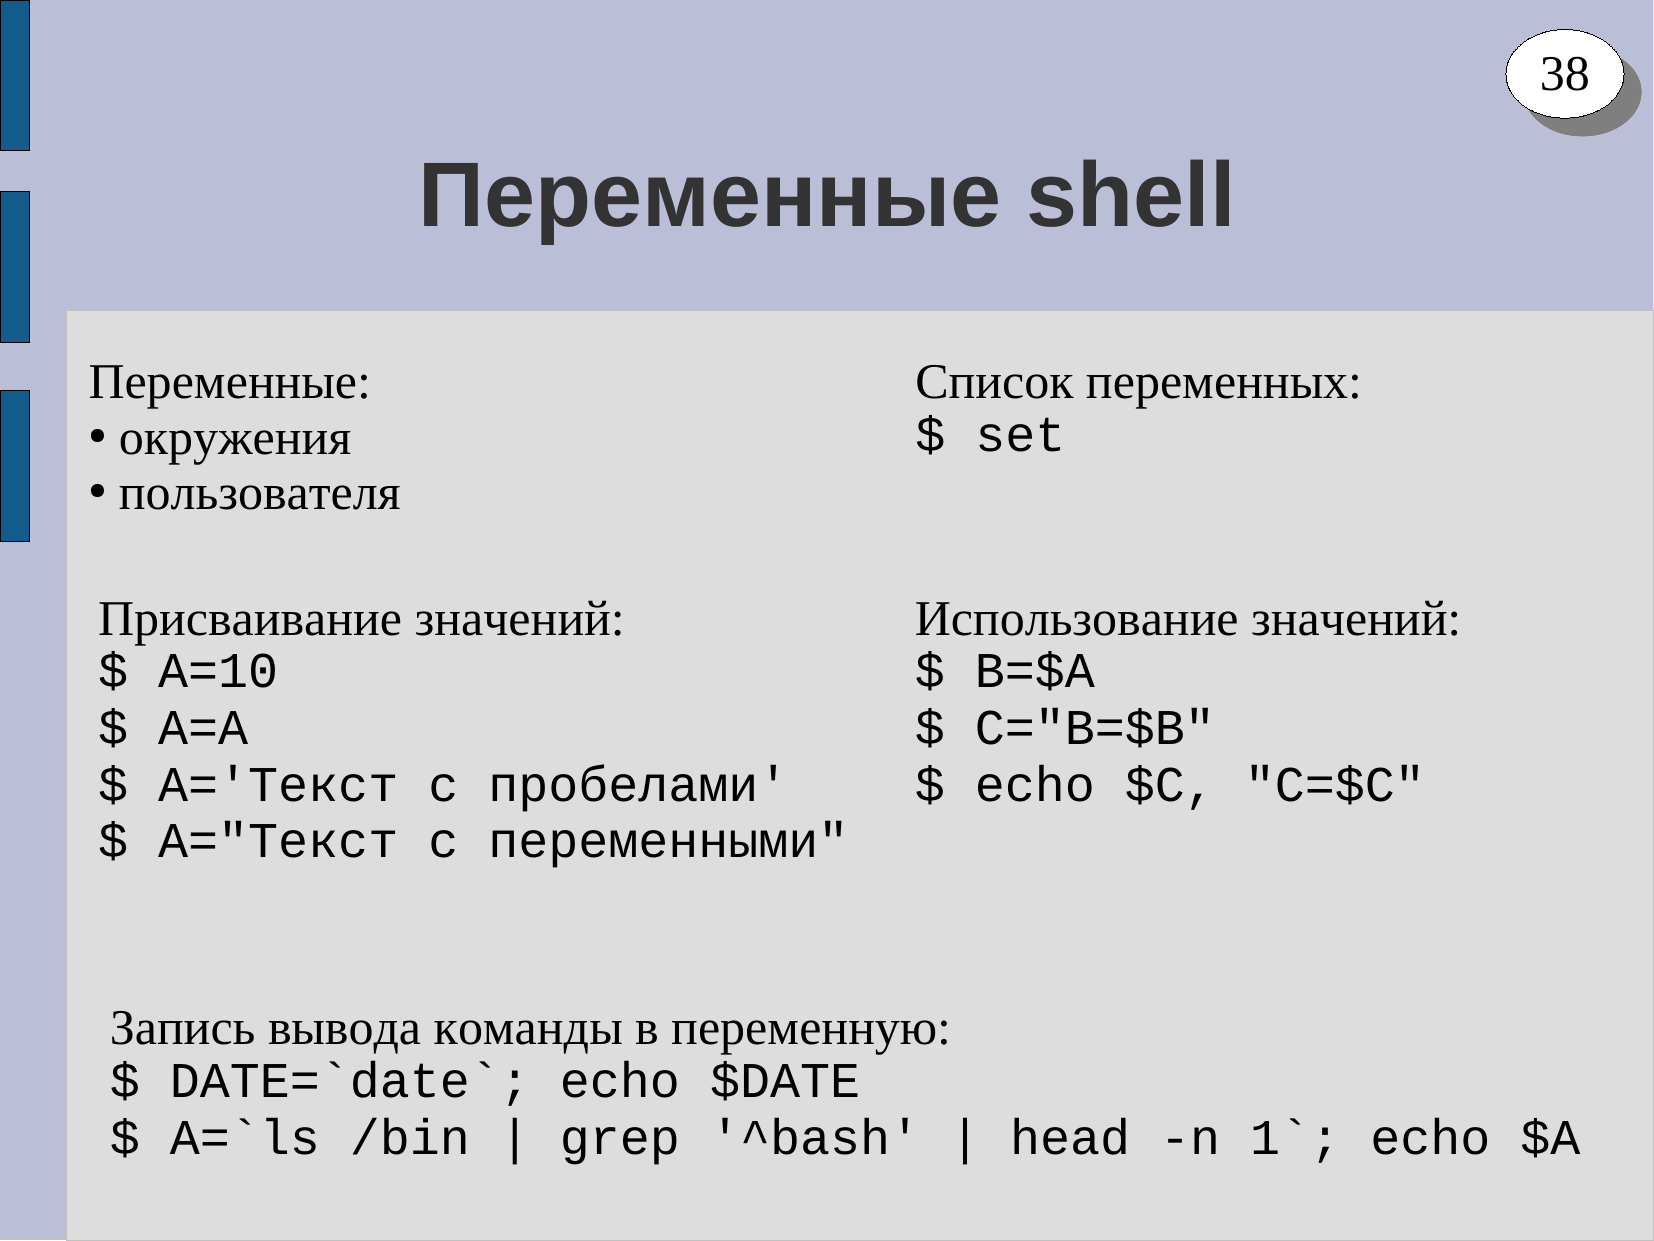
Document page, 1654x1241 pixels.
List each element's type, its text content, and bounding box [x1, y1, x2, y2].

text_box Запись вывода команды в переменную: $ DATE=`date`; echo $DATE $ A=`ls /bin | grep '^bash' | head -n 1`; echo $A [109, 1000, 1580, 1170]
title Переменные shell [121, 91, 1534, 299]
text_box Присваивание значений: $ A=10 $ A=A $ A='Текст с пробелами' $ A="Текст с переменными" [98, 590, 849, 873]
text_box Использование значений: $ B=$A $ C="B=$B" $ echo $C, "C=$C" [914, 590, 1463, 817]
text_box Список переменных: $ set [915, 354, 1363, 467]
text_box Переменные: окружения пользователя [88, 354, 402, 521]
text_box 38 [1505, 29, 1625, 119]
